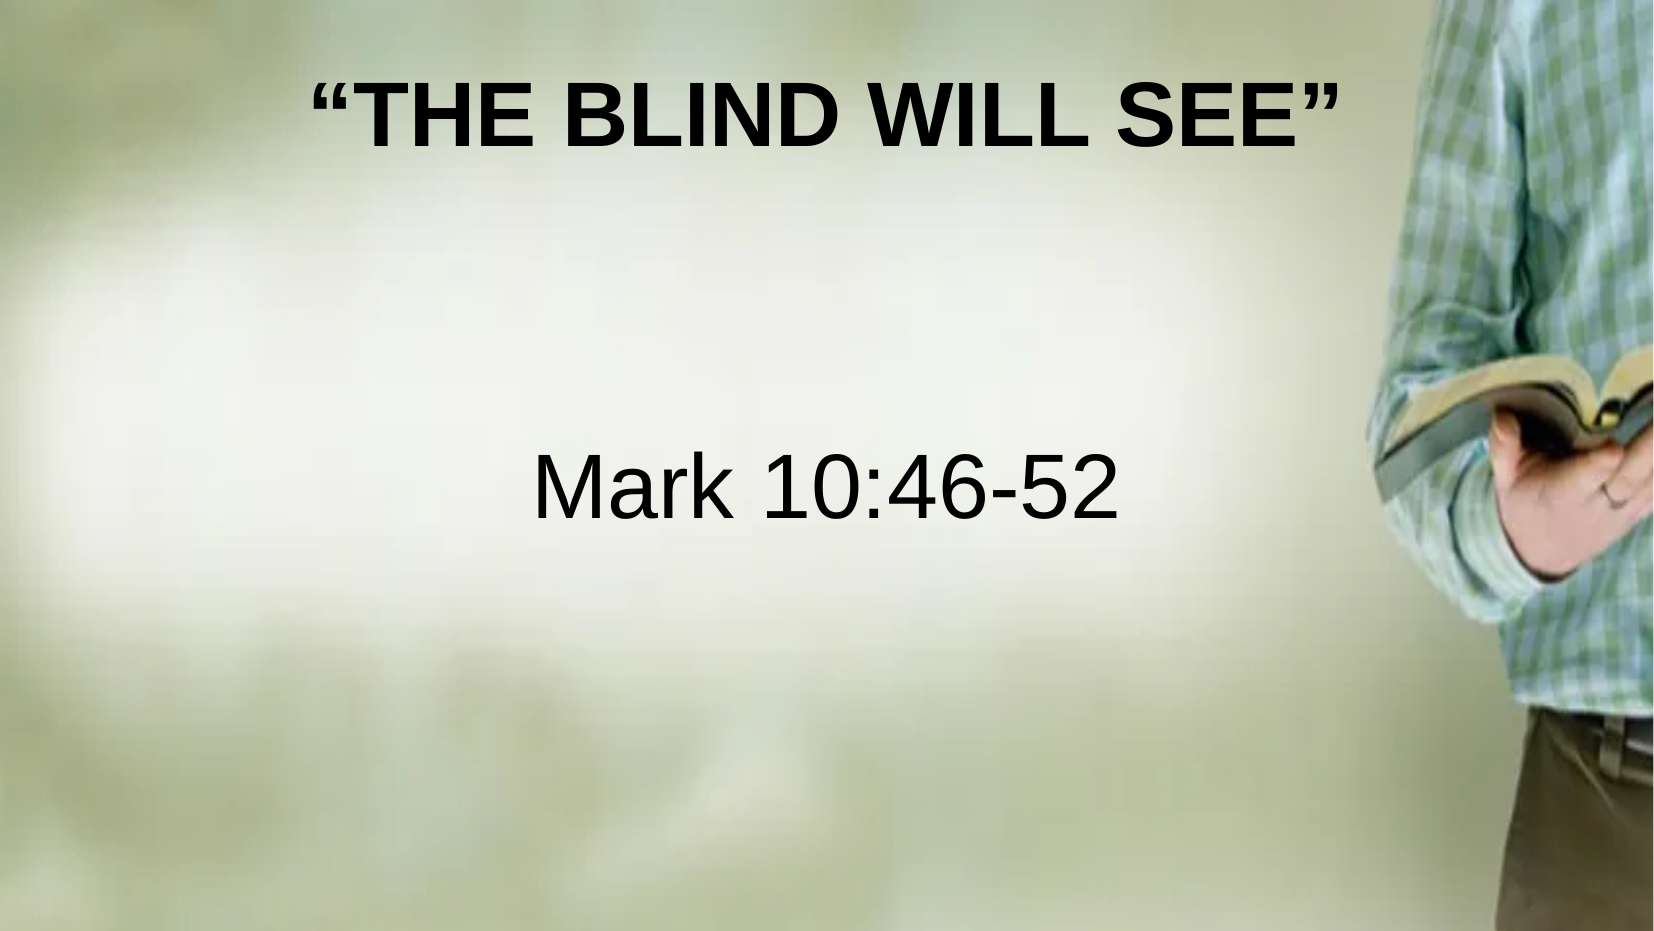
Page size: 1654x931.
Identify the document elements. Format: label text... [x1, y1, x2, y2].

title “THE BLIND WILL SEE” [82, 37, 1571, 193]
subtitle Mark 10:46-52 [82, 217, 1571, 758]
picture [0, 0, 1654, 931]
